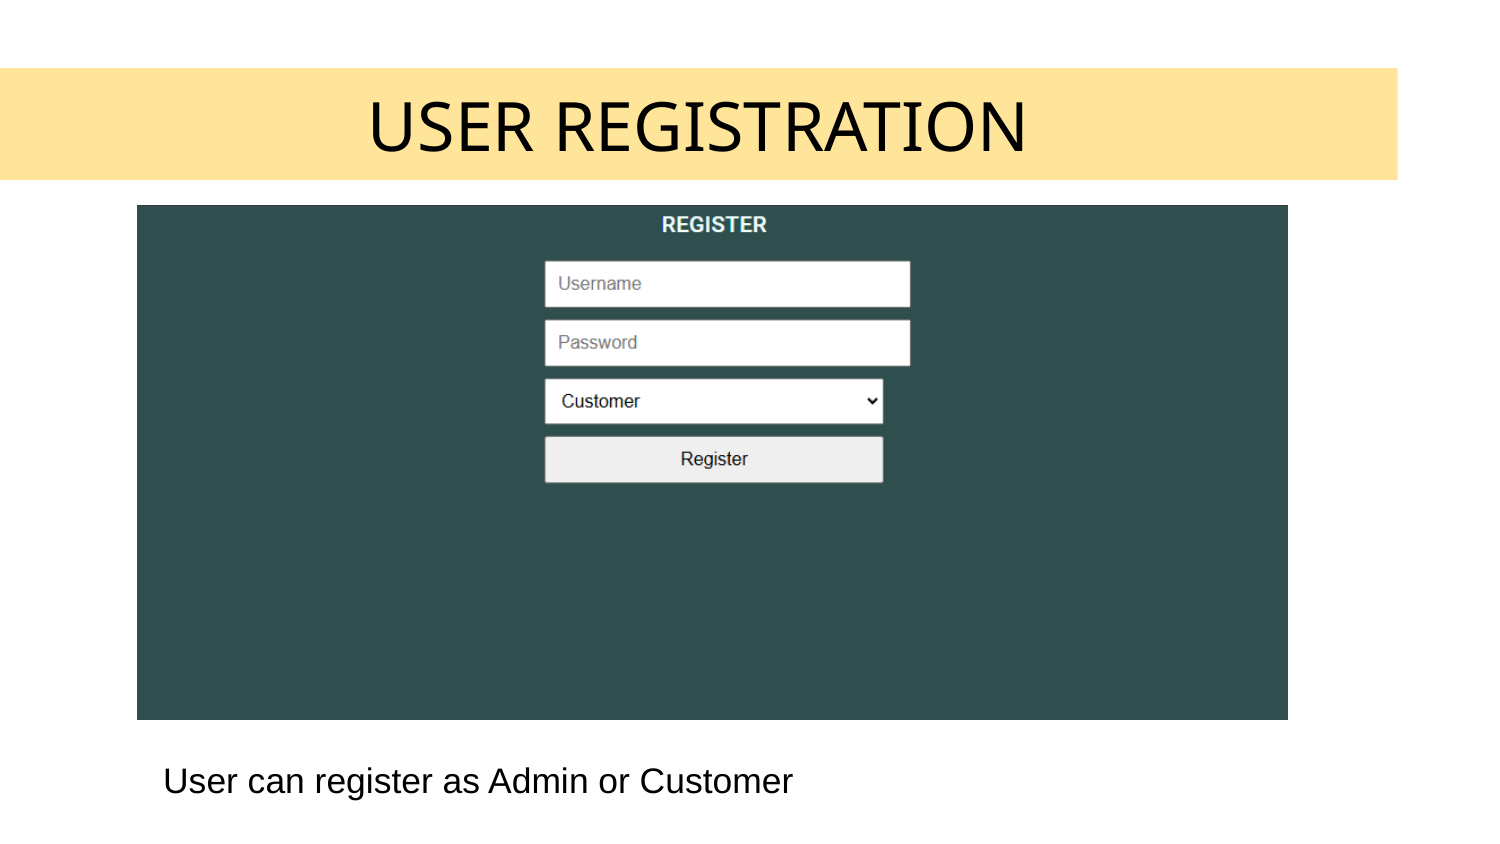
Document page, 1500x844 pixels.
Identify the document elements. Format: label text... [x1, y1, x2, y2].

title USER REGISTRATION [0, 68, 1398, 181]
text_box User can register as Admin or Customer [148, 742, 1230, 813]
picture [137, 205, 1288, 720]
